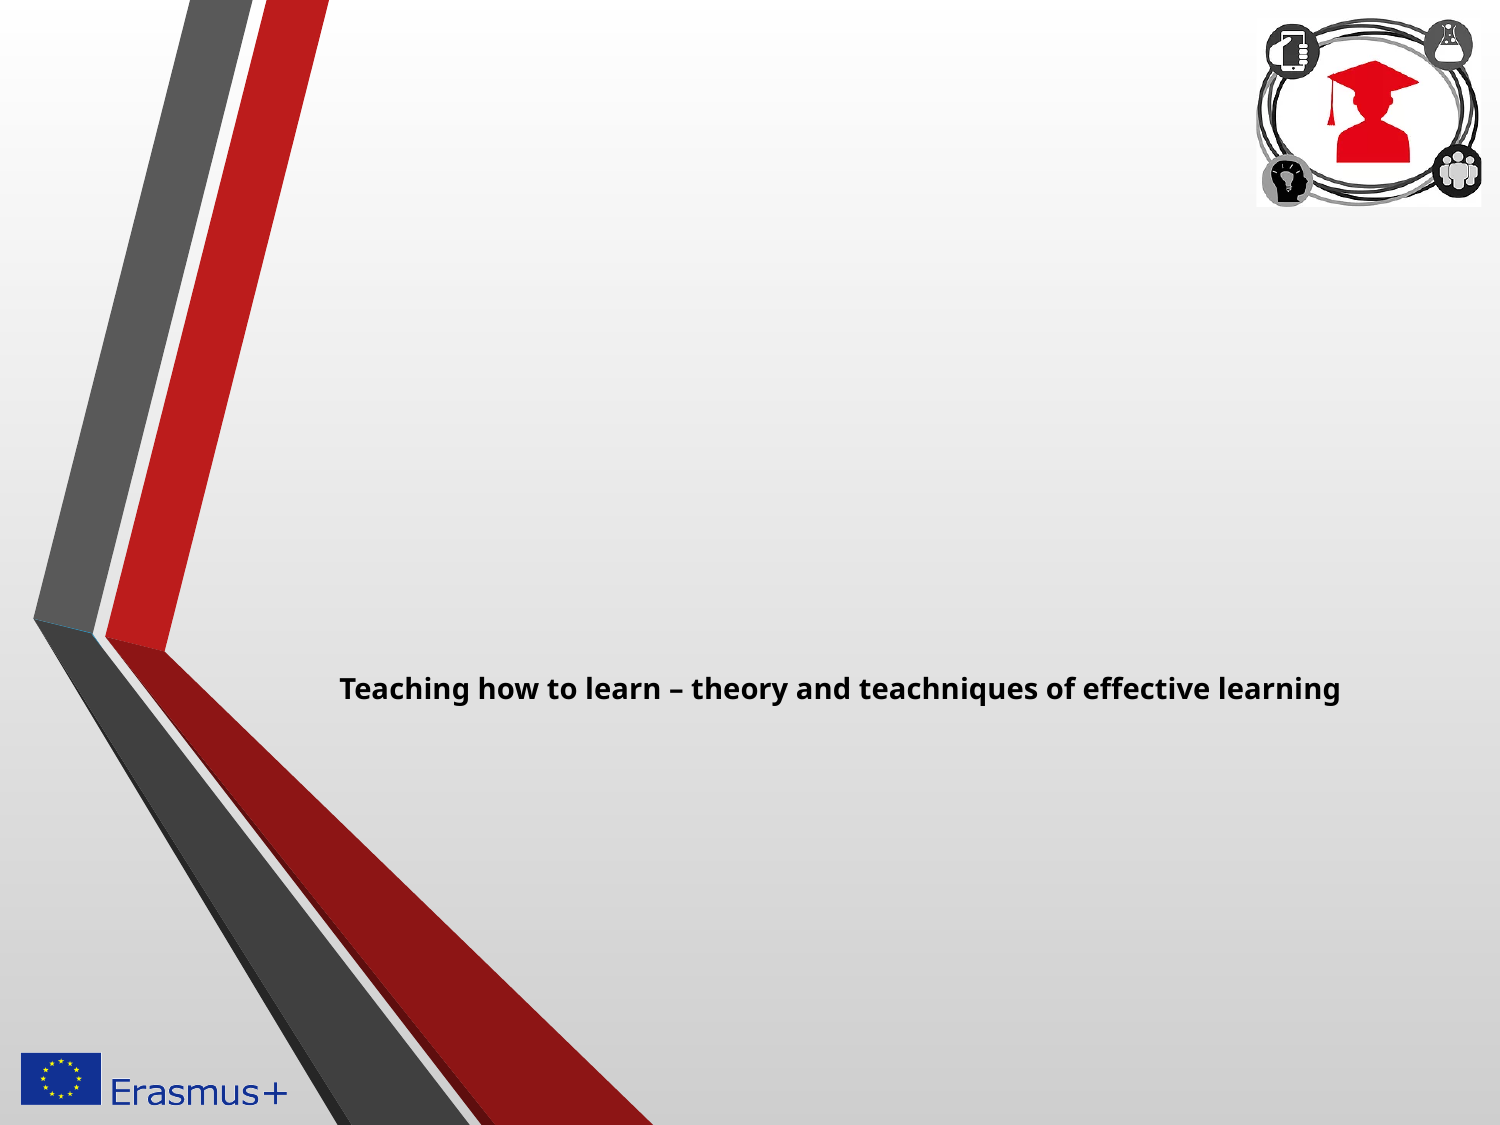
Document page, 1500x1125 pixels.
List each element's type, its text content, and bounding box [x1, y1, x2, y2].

picture [1256, 18, 1482, 207]
title Teaching how to learn – theory and teachniques of effective learning [203, 444, 1479, 745]
chart [1257, 19, 1483, 209]
picture [5, 1037, 302, 1120]
